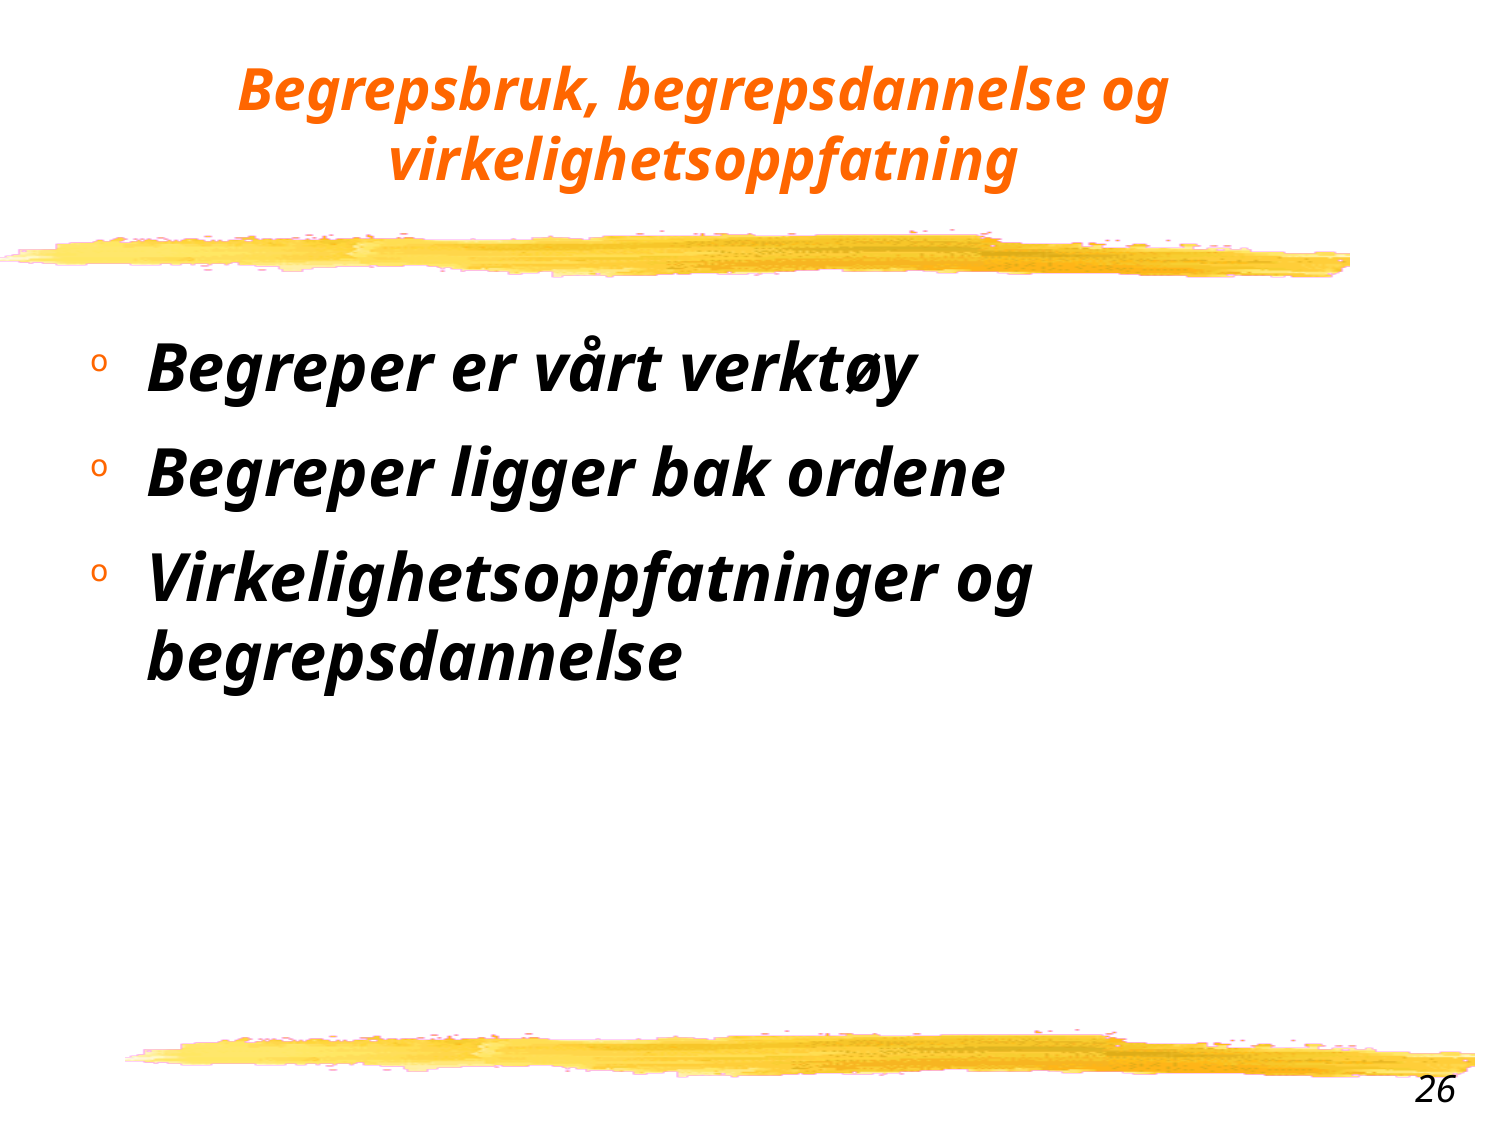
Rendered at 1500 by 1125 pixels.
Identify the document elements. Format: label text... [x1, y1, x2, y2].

slide_number <number> [1400, 1050, 1500, 1125]
list Begreper er vårt verktøy Begreper ligger bak ordene Virkelighetsoppfatninger og begrepsdannelse [75, 309, 1417, 1000]
picture [0, 224, 1350, 288]
title Begrepsbruk, begrepsdannelse og virkelighetsoppfatning [66, 37, 1342, 225]
picture [125, 1024, 1475, 1088]
